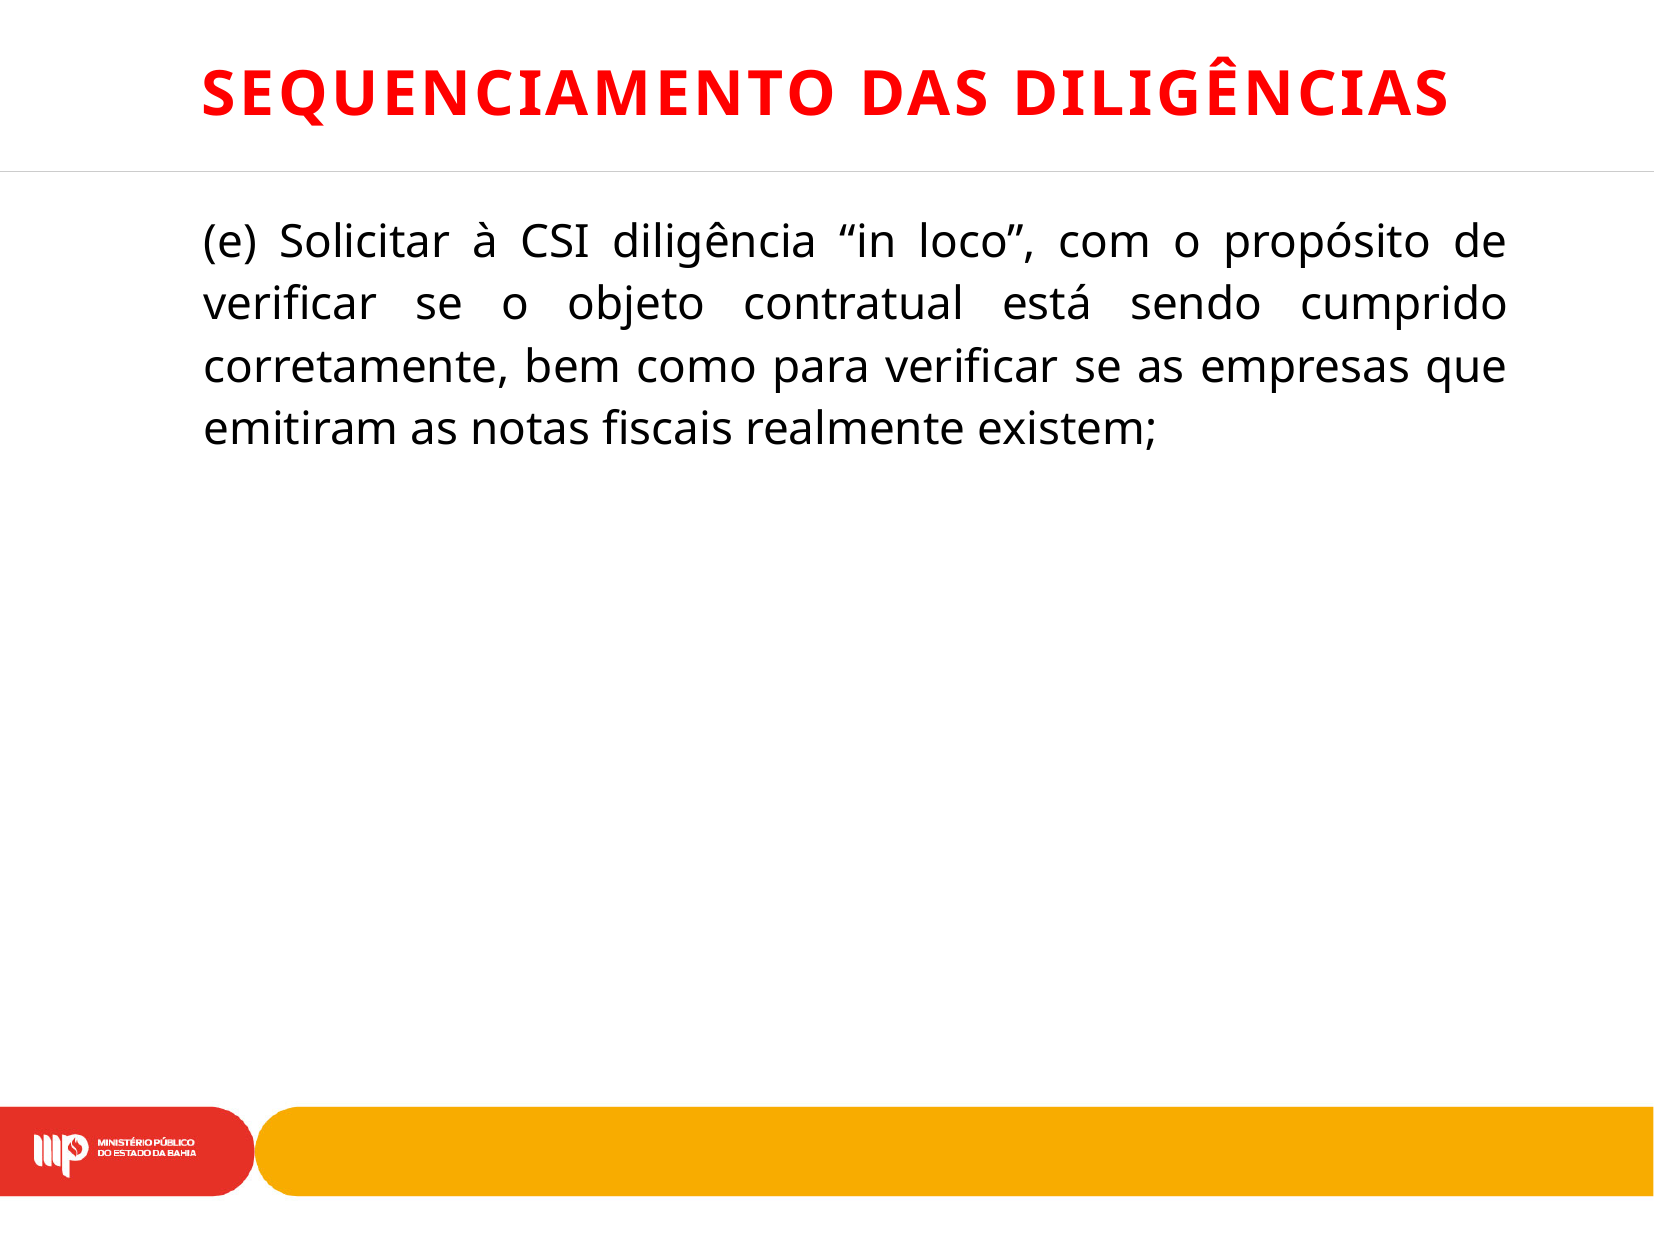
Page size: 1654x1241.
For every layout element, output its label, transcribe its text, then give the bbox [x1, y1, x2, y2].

text_box (e) Solicitar à CSI diligência “in loco”, com o propósito de verificar se o objeto contratual está sendo cumprido corretamente, bem como para verificar se as empresas que emitiram as notas fiscais realmente existem; [188, 200, 1524, 1102]
picture [0, 1101, 1654, 1241]
text_box SEQUENCIAMENTO DAS DILIGÊNCIAS [0, 41, 1654, 135]
